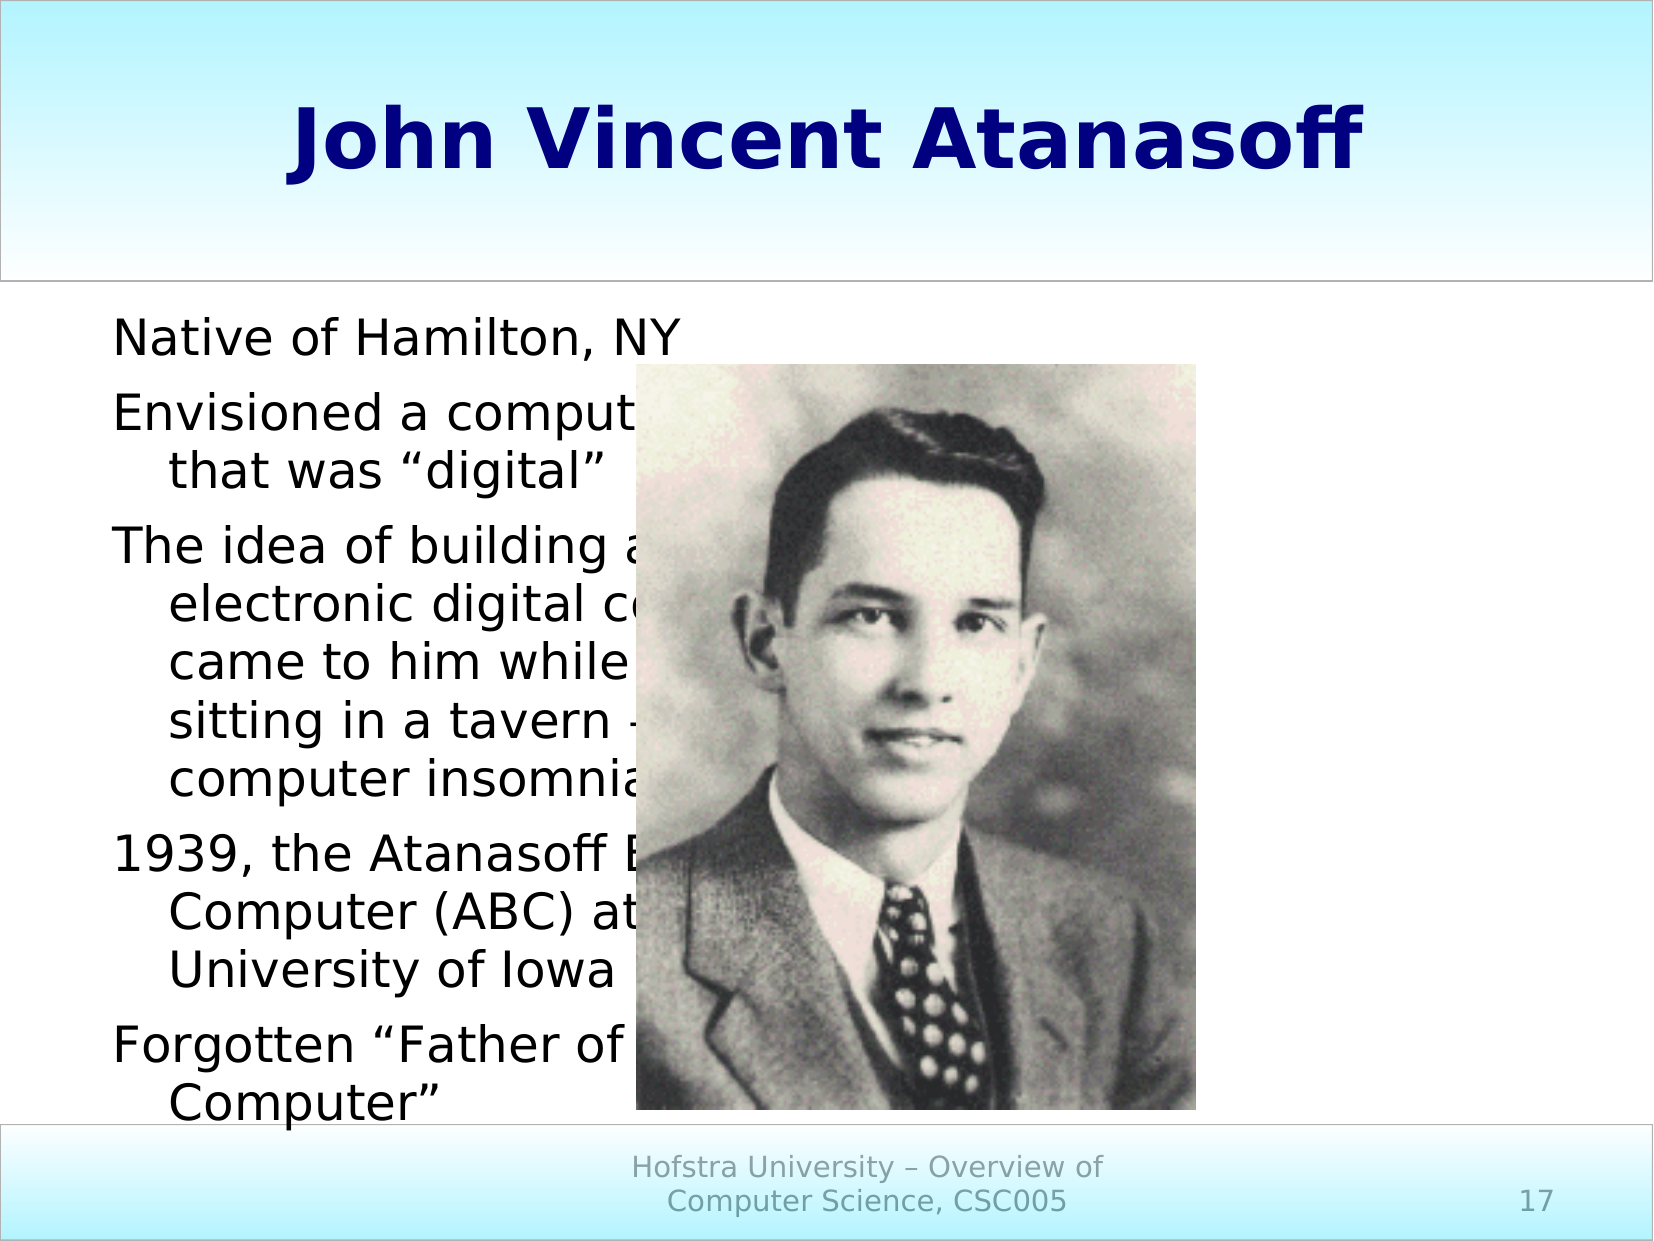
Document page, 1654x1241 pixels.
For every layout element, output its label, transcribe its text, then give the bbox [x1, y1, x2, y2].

picture [636, 364, 1557, 1110]
title John Vincent Atanasoff [78, 77, 1576, 203]
list Native of Hamilton, NY Envisioned a computer device that was “digital” The idea of building an electronic digital computer came to him while he was sitting in a tavern – first computer insomniac 1939, the Atanasoff Berry Computer (ABC) at University of Iowa Forgotten “Father of the Computer” [112, 309, 900, 1133]
